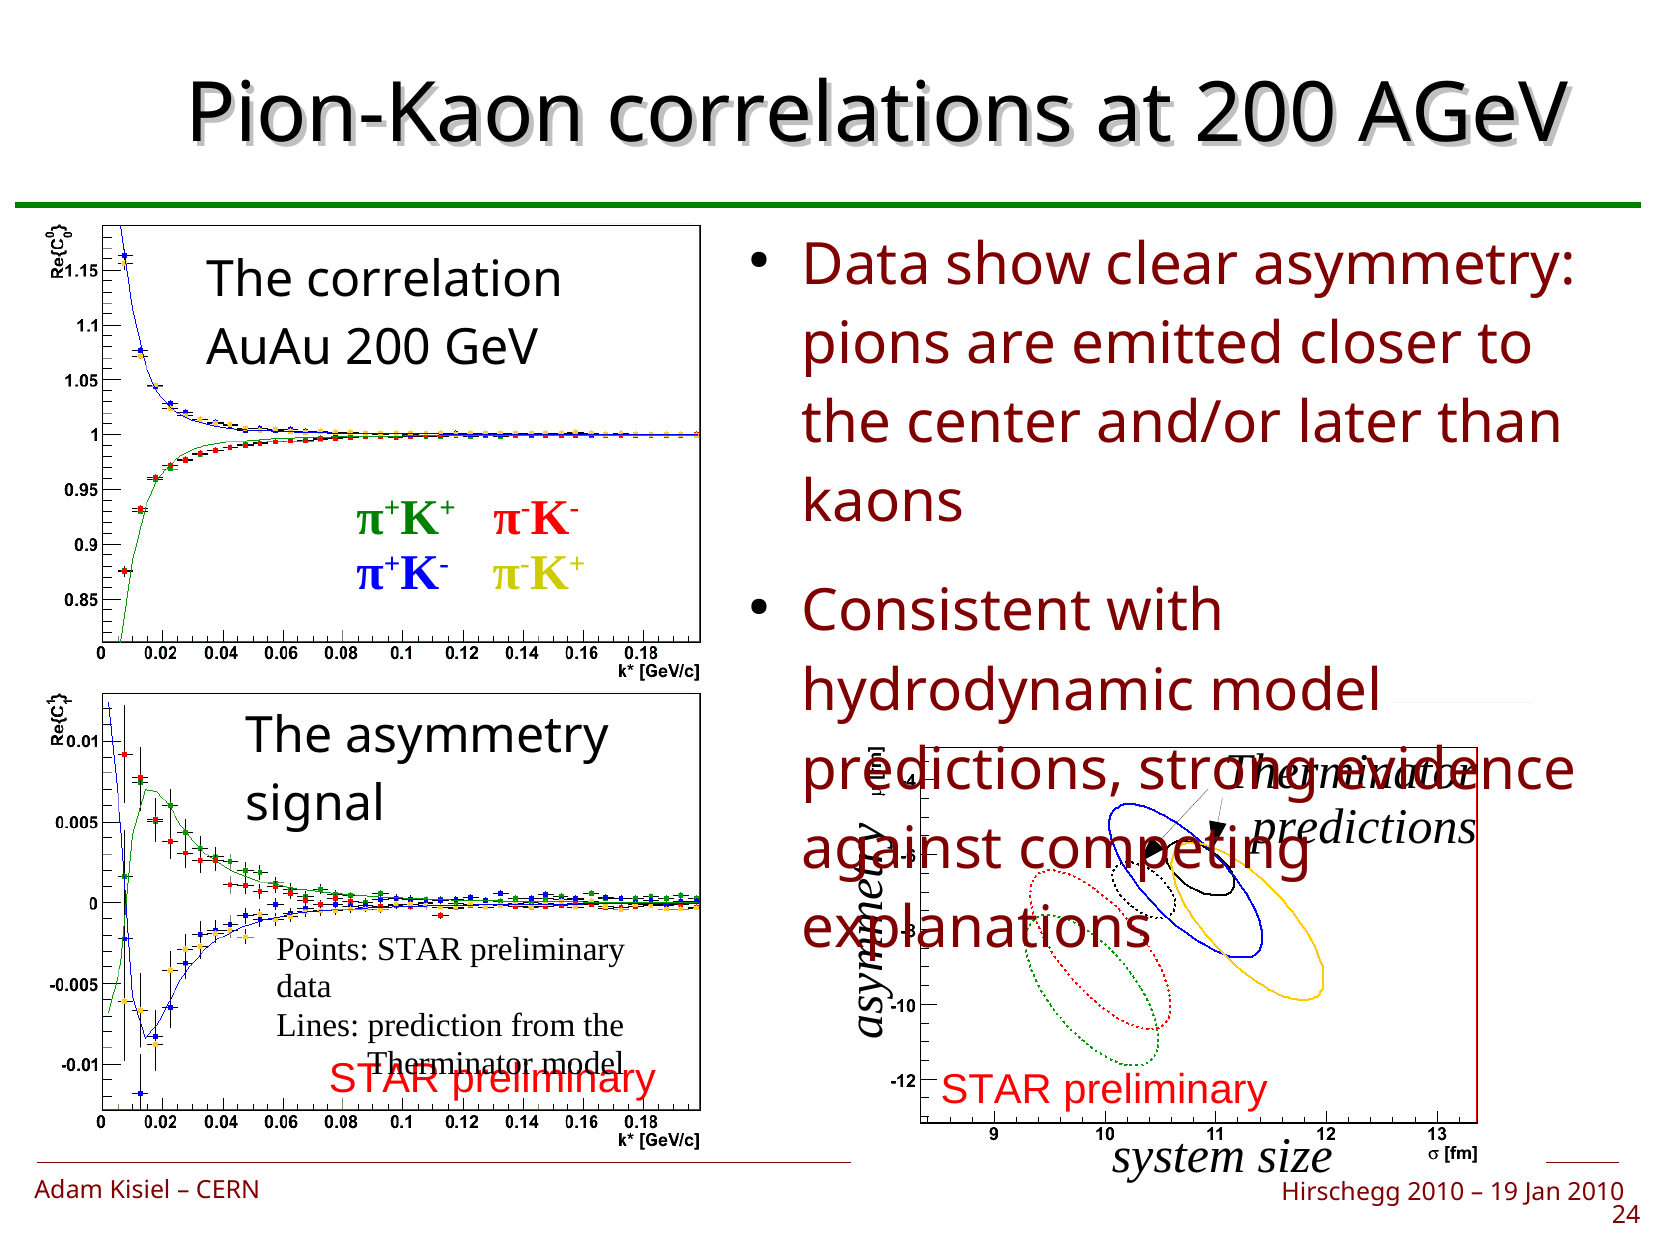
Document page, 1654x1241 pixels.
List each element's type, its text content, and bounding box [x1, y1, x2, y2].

picture [851, 1121, 1546, 1170]
title Pion-Kaon correlations at 200 AGeV [105, 5, 1650, 213]
text_box STAR preliminary [328, 1082, 657, 1101]
text_box system size [1111, 1127, 1334, 1184]
text_box Points: STAR preliminary data Lines: prediction from the Therminator model [276, 930, 689, 1082]
list Data show clear asymmetry: pions are emitted closer to the center and/or later than kaons Consistent with hydrodynamic model predictions, strong evidence against competing explanations [730, 221, 1594, 1121]
text_box The correlation AuAu 200 GeV [206, 242, 646, 365]
text_box The asymmetry signal [245, 698, 685, 821]
text_box π+K+ π-K- π+K- π-K+ [356, 489, 730, 606]
picture [35, 221, 707, 1158]
